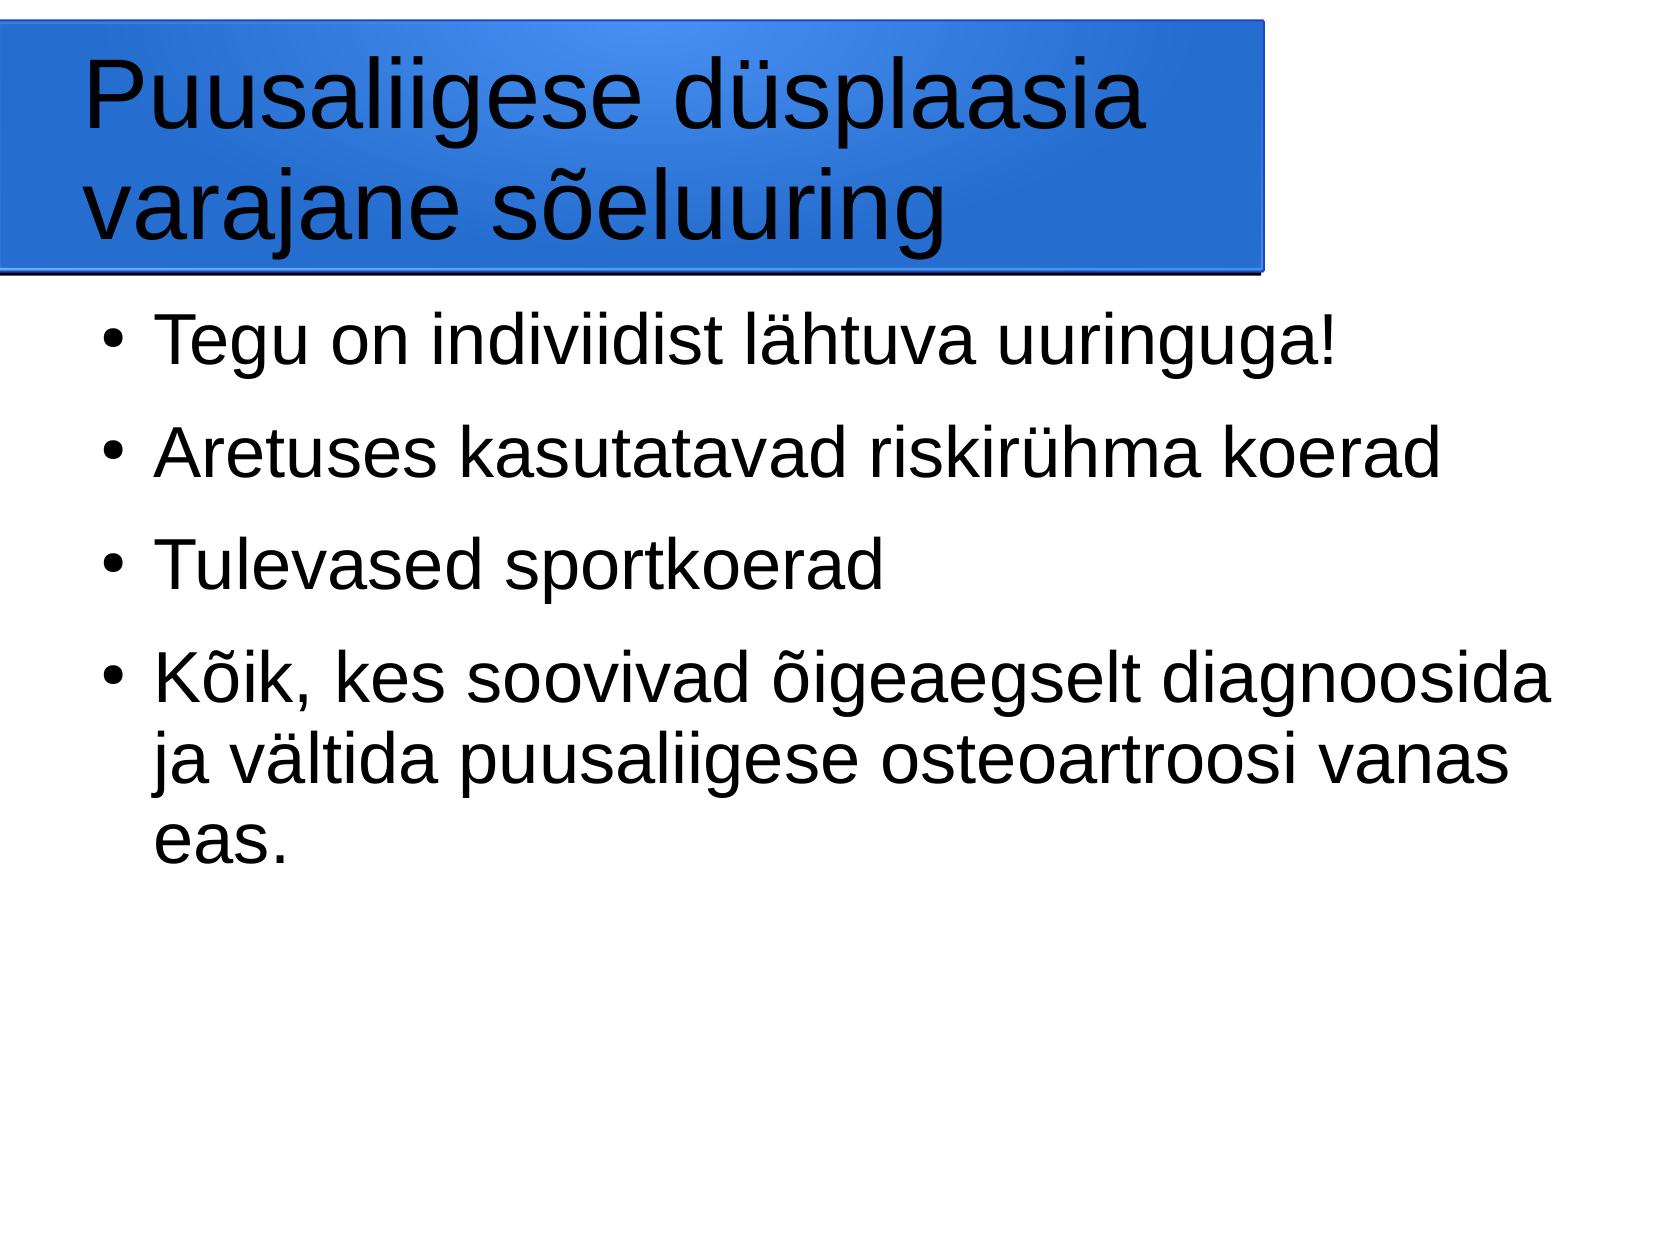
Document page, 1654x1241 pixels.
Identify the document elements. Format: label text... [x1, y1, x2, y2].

list Tegu on indiviidist lähtuva uuringuga! Aretuses kasutatavad riskirühma koerad Tulevased sportkoerad Kõik, kes soovivad õigeaegselt diagnoosida ja vältida puusaliigese osteoartroosi vanas eas. [82, 299, 1571, 1019]
title Puusaliigese düsplaasia varajane sõeluuring [82, 38, 1235, 261]
